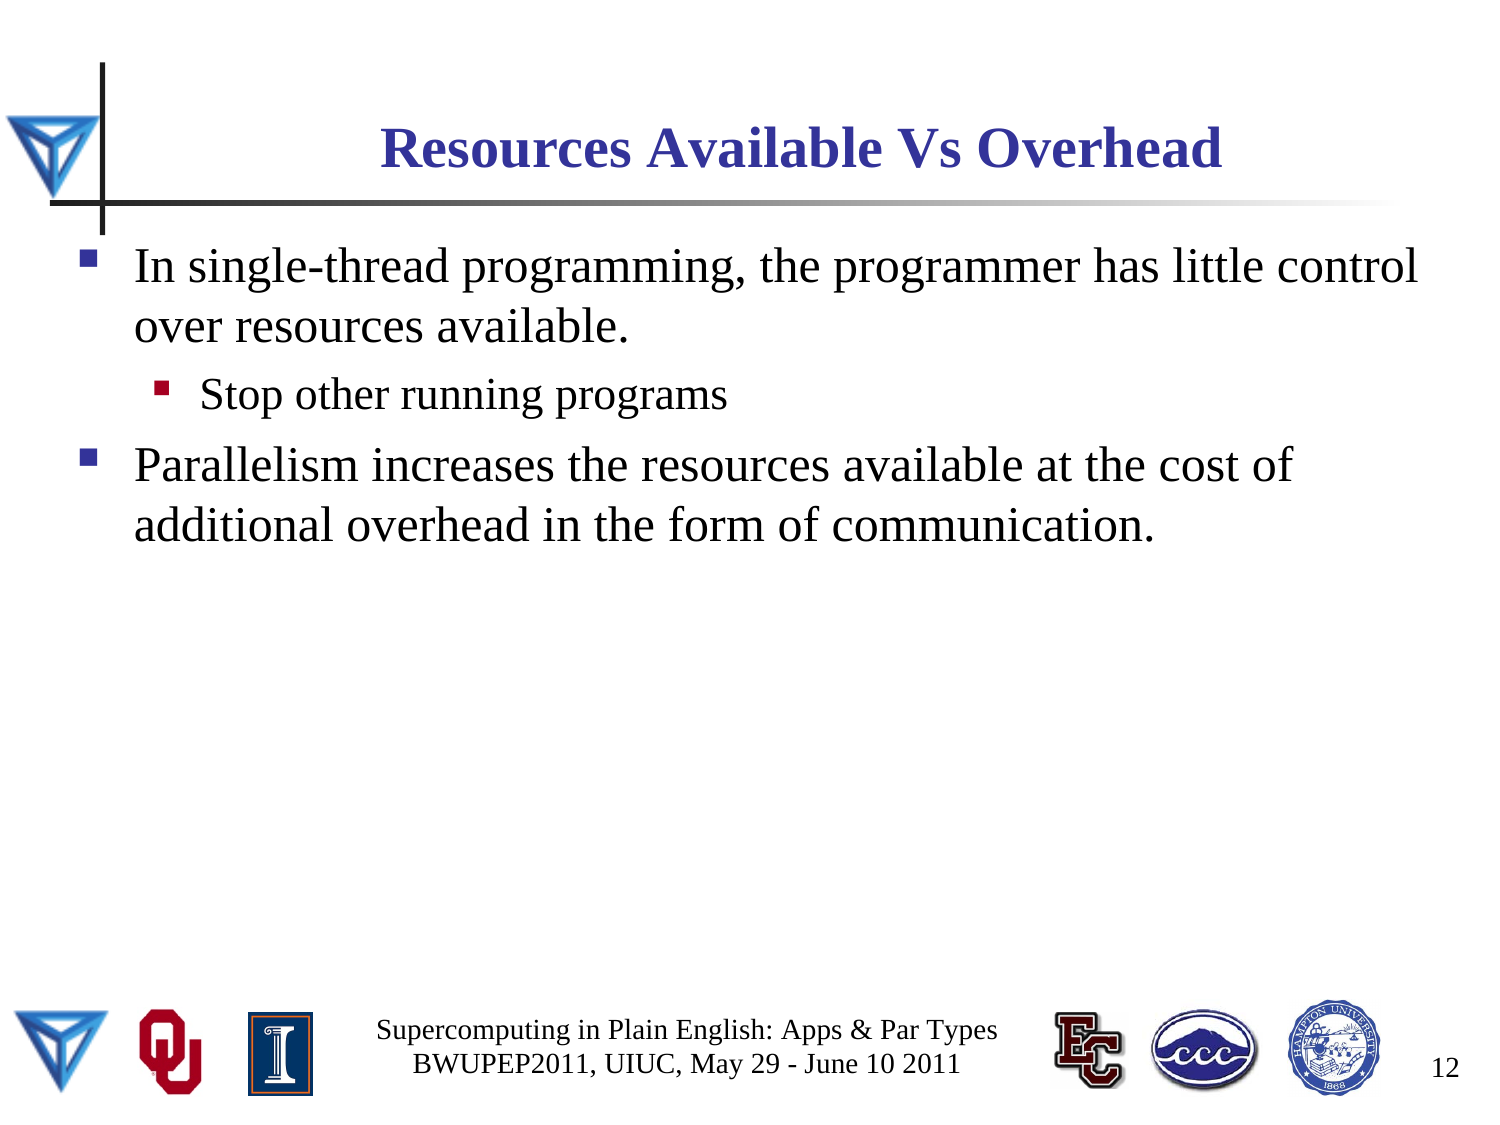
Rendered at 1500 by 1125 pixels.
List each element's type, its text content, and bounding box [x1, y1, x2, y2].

title Resources Available Vs Overhead [162, 74, 1441, 187]
picture [1050, 1012, 1129, 1089]
picture [248, 1012, 313, 1096]
picture [8, 1007, 113, 1097]
picture [0, 112, 99, 203]
text_box Supercomputing in Plain English: Apps & Par Types BWUPEP2011, UIUC, May 29 - June 10 2011 [324, 1012, 1051, 1088]
picture [137, 1007, 203, 1097]
picture [1287, 999, 1381, 1097]
list In single-thread programming, the programmer has little control over resources available. Stop other running programs Parallelism increases the resources available at the cost of additional overhead in the form of communication. [62, 224, 1438, 988]
picture [1142, 999, 1263, 1097]
text_box <number> [1400, 1024, 1476, 1091]
